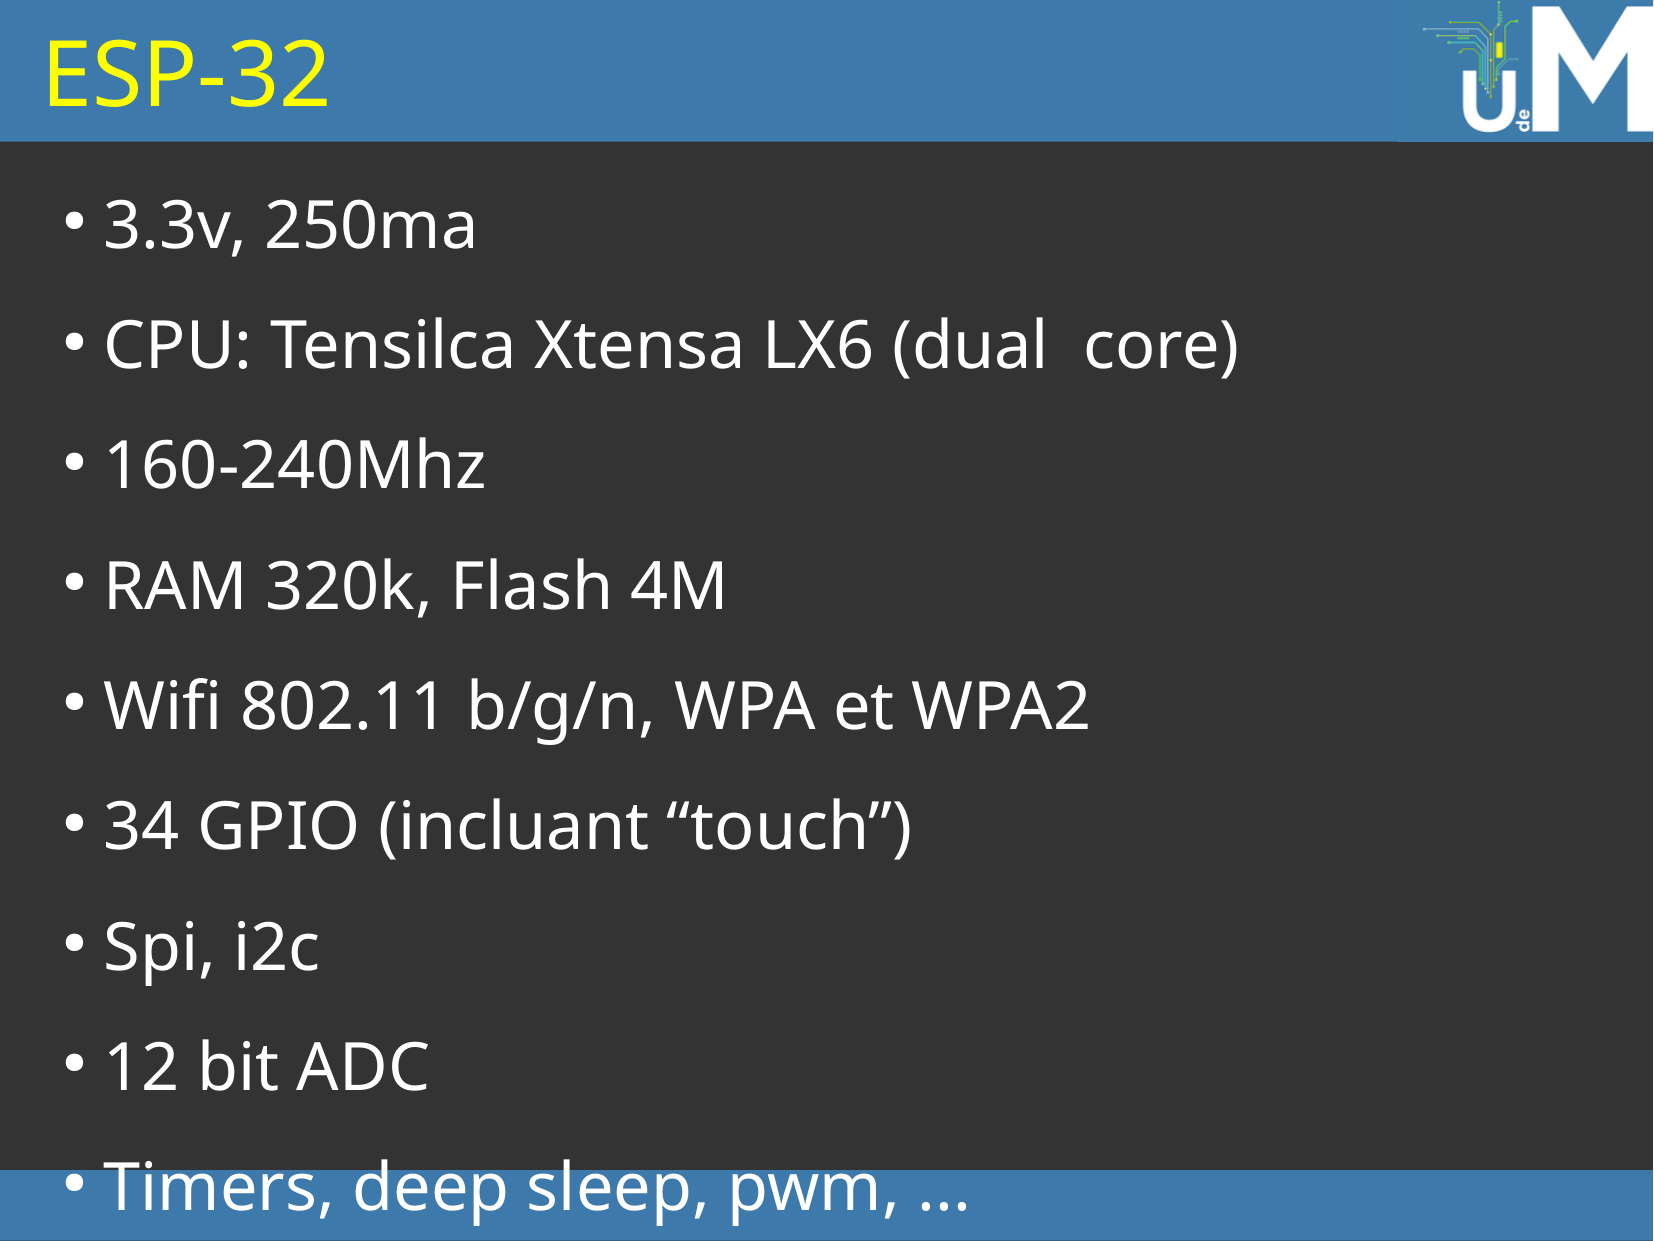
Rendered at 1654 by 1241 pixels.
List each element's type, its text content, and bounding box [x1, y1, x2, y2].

list 3.3v, 250ma CPU: Tensilca Xtensa LX6 (dual core) 160-240Mhz RAM 320k, Flash 4M Wifi 802.11 b/g/n, WPA et WPA2 34 GPIO (incluant “touch”) Spi, i2c 12 bit ADC Timers, deep sleep, pwm, ... [45, 177, 1606, 1141]
title ESP-32 [41, 11, 1411, 130]
picture [1397, 0, 1654, 142]
